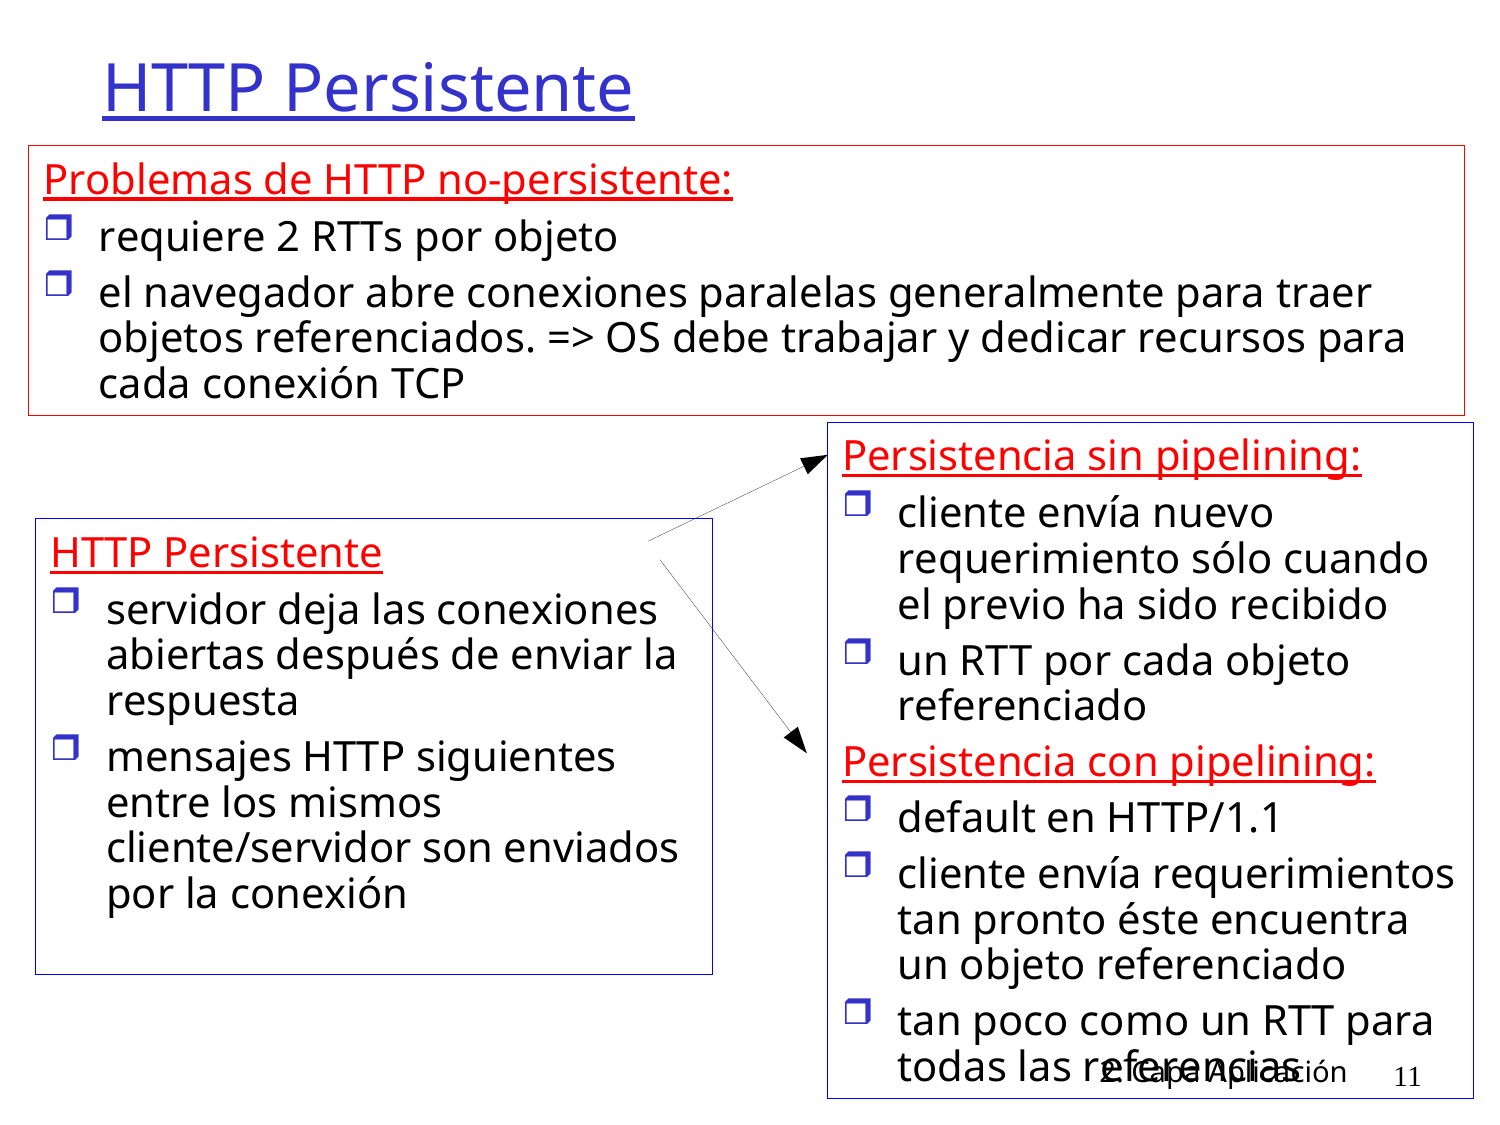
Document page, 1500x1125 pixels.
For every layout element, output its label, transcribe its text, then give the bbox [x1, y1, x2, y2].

title HTTP Persistente [87, 15, 1463, 145]
list HTTP Persistente servidor deja las conexiones abiertas después de enviar la respuesta mensajes HTTP siguientes entre los mismos cliente/servidor son enviados por la conexión [35, 518, 713, 975]
list Problemas de HTTP no-persistente: requiere 2 RTTs por objeto el navegador abre conexiones paralelas generalmente para traer objetos referenciados. => OS debe trabajar y dedicar recursos para cada conexión TCP [28, 145, 1465, 410]
list Persistencia sin pipelining: cliente envía nuevo requerimiento sólo cuando el previo ha sido recibido un RTT por cada objeto referenciado Persistencia con pipelining: default en HTTP/1.1 cliente envía requerimientos tan pronto éste encuentra un objeto referenciado tan poco como un RTT para todas las referencias [827, 422, 1474, 1076]
